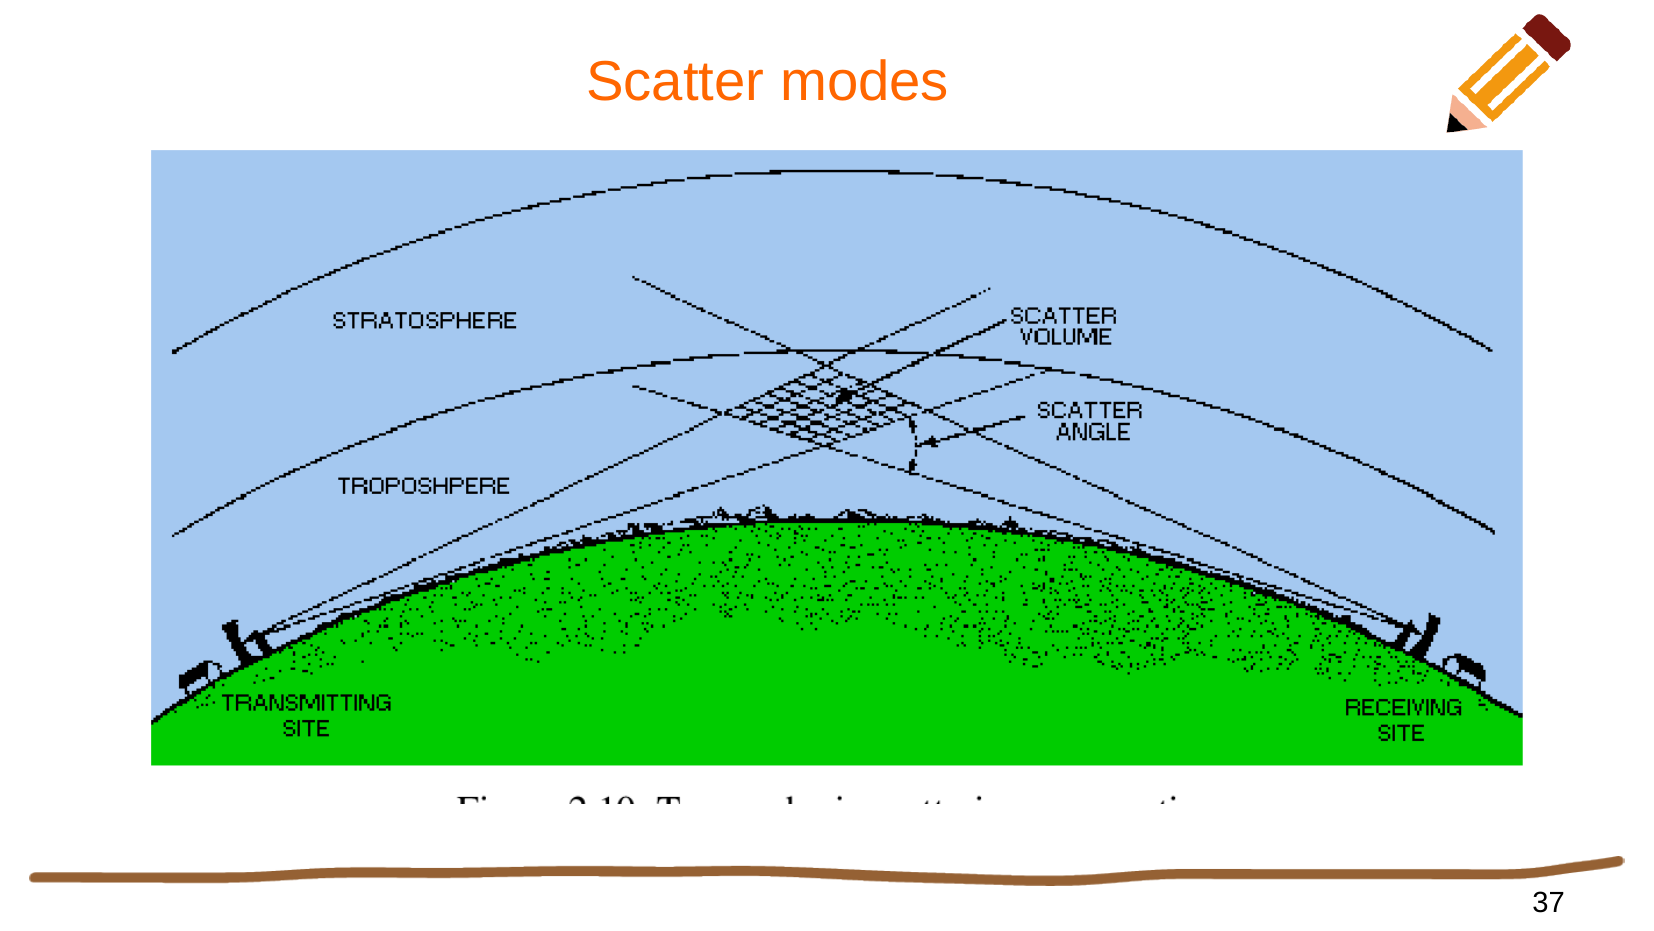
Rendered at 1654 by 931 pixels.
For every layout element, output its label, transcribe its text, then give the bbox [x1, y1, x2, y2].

picture [29, 856, 1625, 886]
picture [1446, 14, 1571, 133]
title Scatter modes [88, 29, 1447, 133]
picture [150, 149, 1524, 804]
